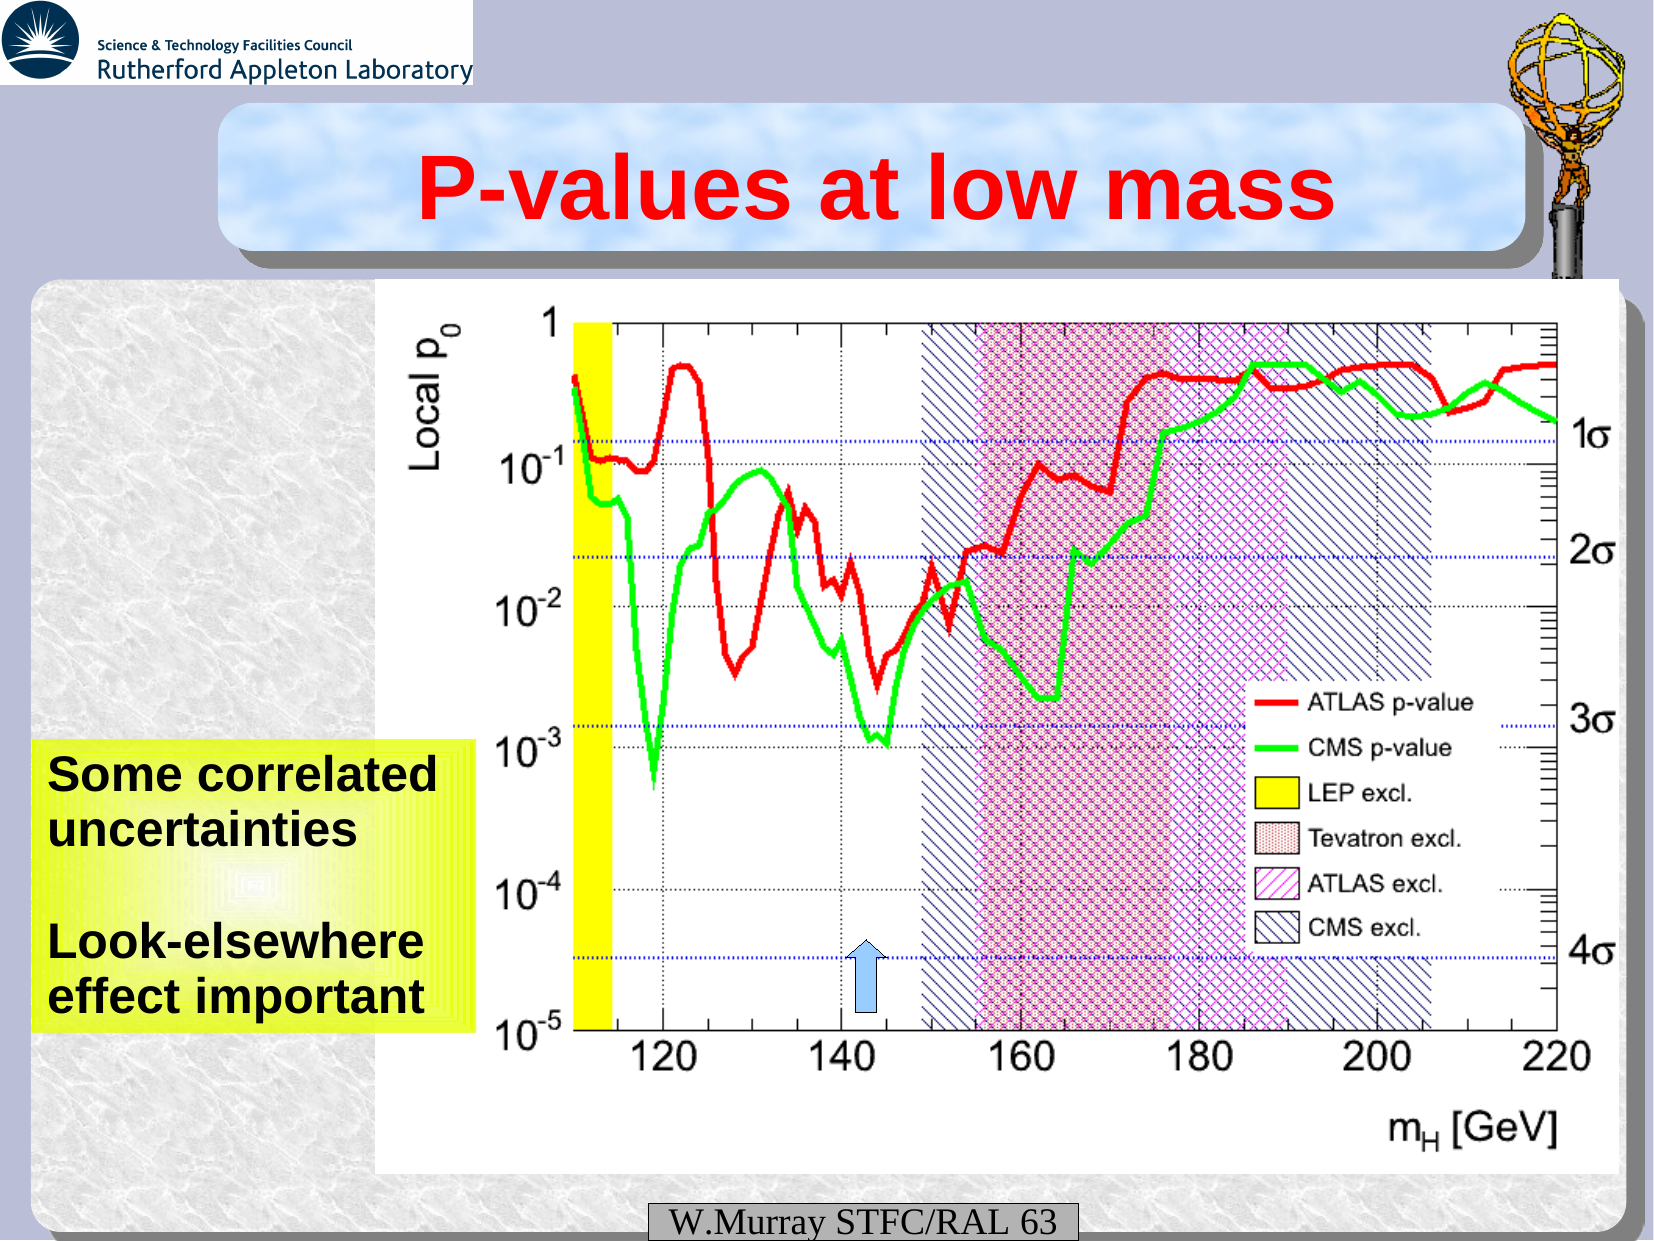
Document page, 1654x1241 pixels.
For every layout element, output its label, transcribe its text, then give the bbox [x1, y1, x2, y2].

title P-values at low mass [244, 112, 1512, 263]
text_box Some correlated uncertainties Look-elsewhere effect important [32, 739, 477, 1033]
picture [30, 0, 1654, 1232]
picture [0, 0, 473, 85]
text_box [845, 939, 888, 1013]
